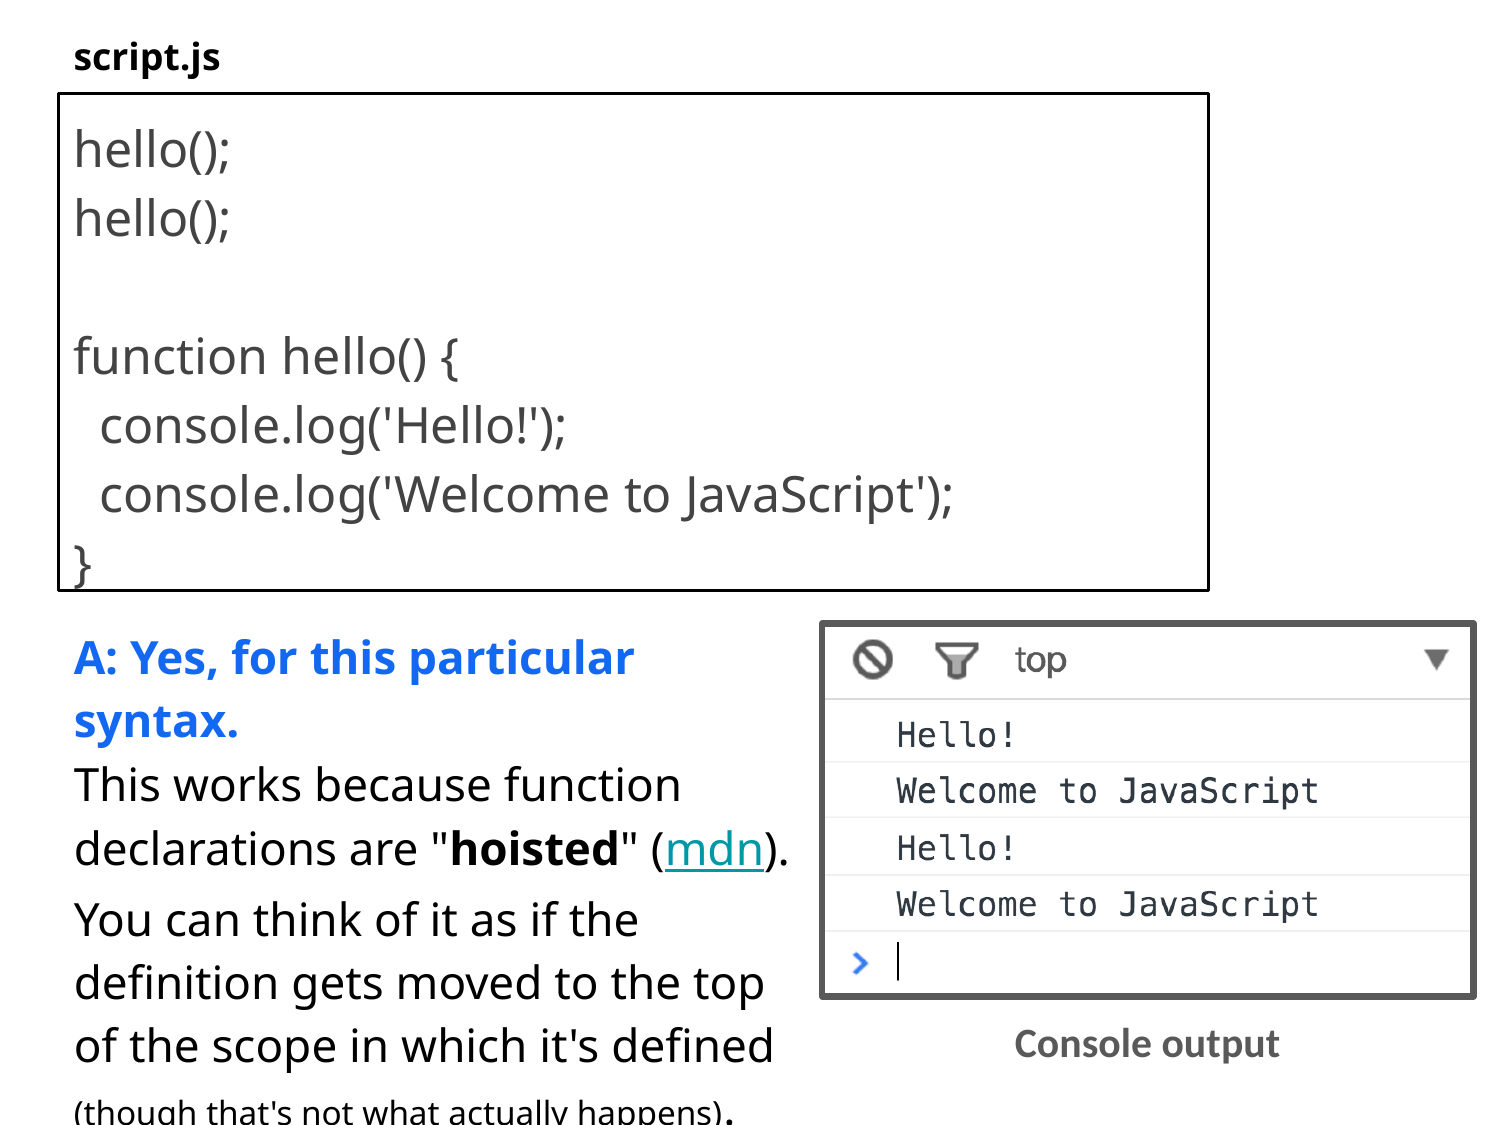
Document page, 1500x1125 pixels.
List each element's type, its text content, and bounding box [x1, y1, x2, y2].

list A: Yes, for this particular syntax. This works because function declarations are "hoisted" (mdn). You can think of it as if the definition gets moved to the top of the scope in which it's defined (though that's not what actually happens). [58, 605, 826, 992]
text_box hello(); hello(); function hello() { console.log('Hello!'); console.log('Welcome to JavaScript'); } [58, 93, 1209, 591]
list Console output [825, 993, 1471, 1125]
text_box script.js [58, 21, 238, 94]
picture [825, 626, 1471, 993]
